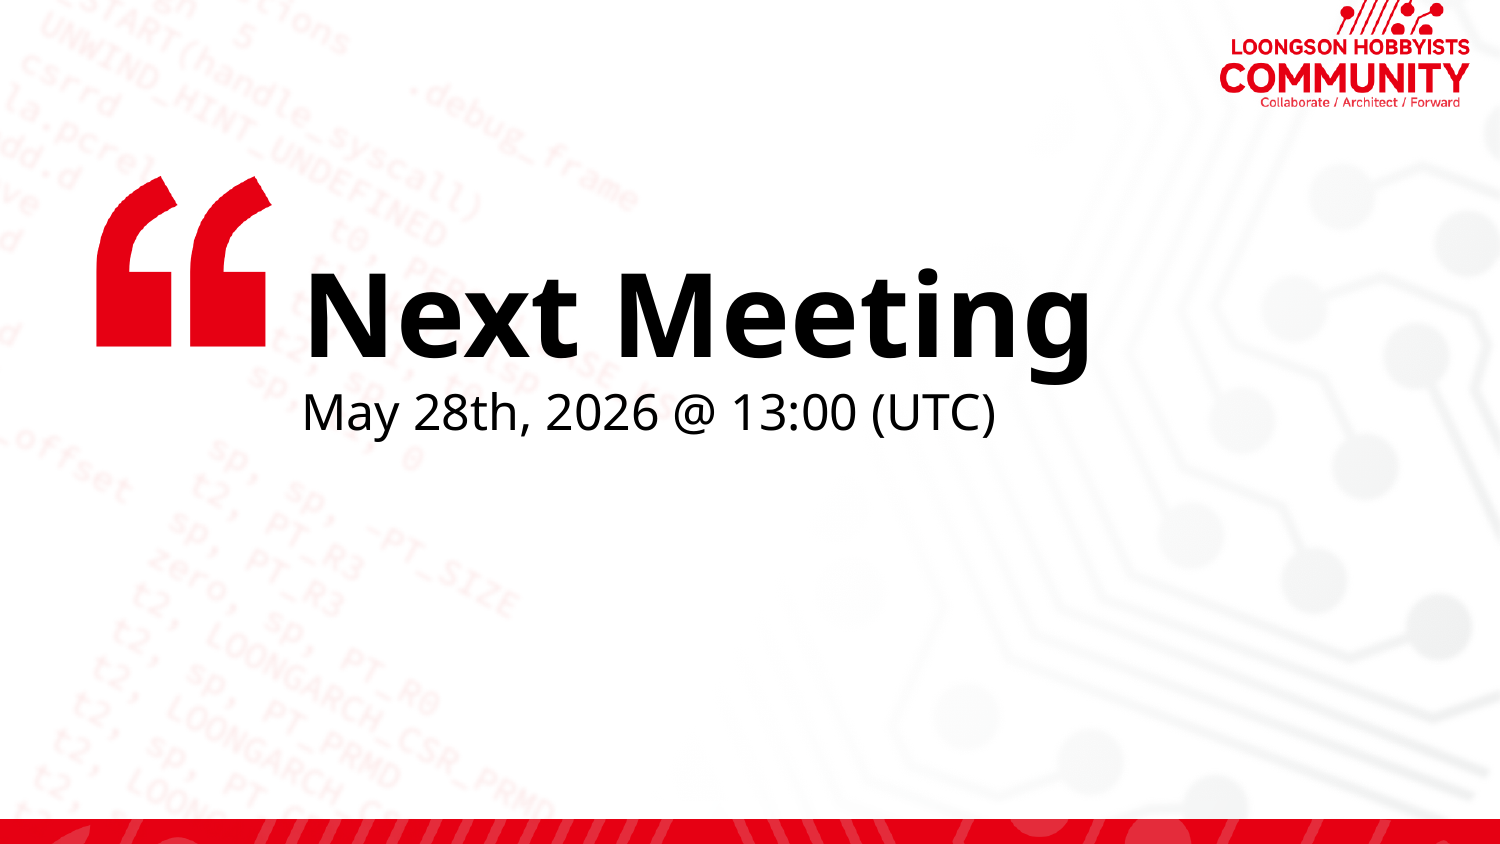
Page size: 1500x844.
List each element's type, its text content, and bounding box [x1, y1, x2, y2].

title Next Meeting May 28th, 2026 @ 13:00 (UTC) [286, 153, 1228, 529]
picture [0, 0, 1500, 844]
